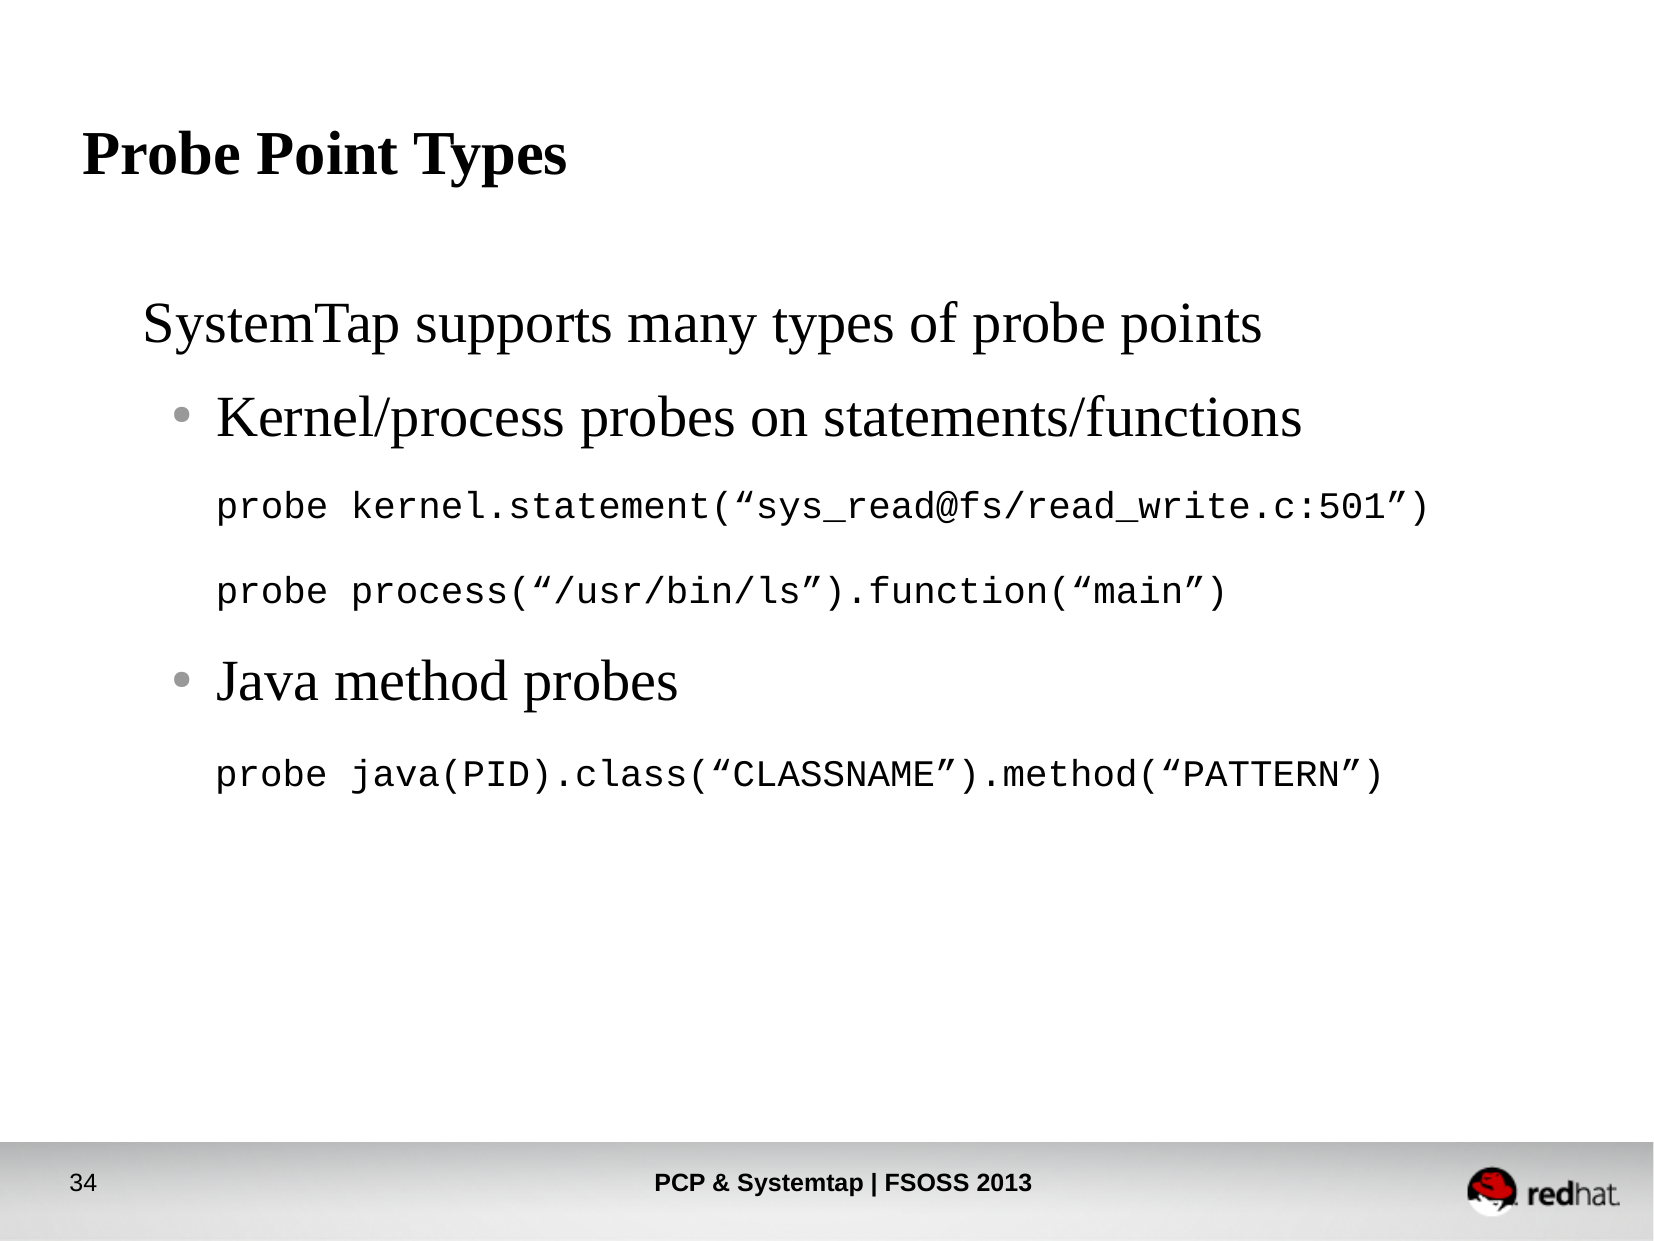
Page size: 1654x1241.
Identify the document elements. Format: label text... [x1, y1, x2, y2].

text_box probe java(PID).class(“CLASSNAME”).method(“PATTERN”) [200, 748, 1567, 823]
picture [0, 1142, 1654, 1241]
text_box probe kernel.statement(“sys_read@fs/read_write.c:501”) probe process(“/usr/bin/ls”).function(“main”) [201, 479, 1568, 622]
list SystemTap supports many types of probe points Kernel/process probes on statements/functions Java method probes [82, 290, 1538, 1094]
title Probe Point Types [82, 49, 1571, 257]
